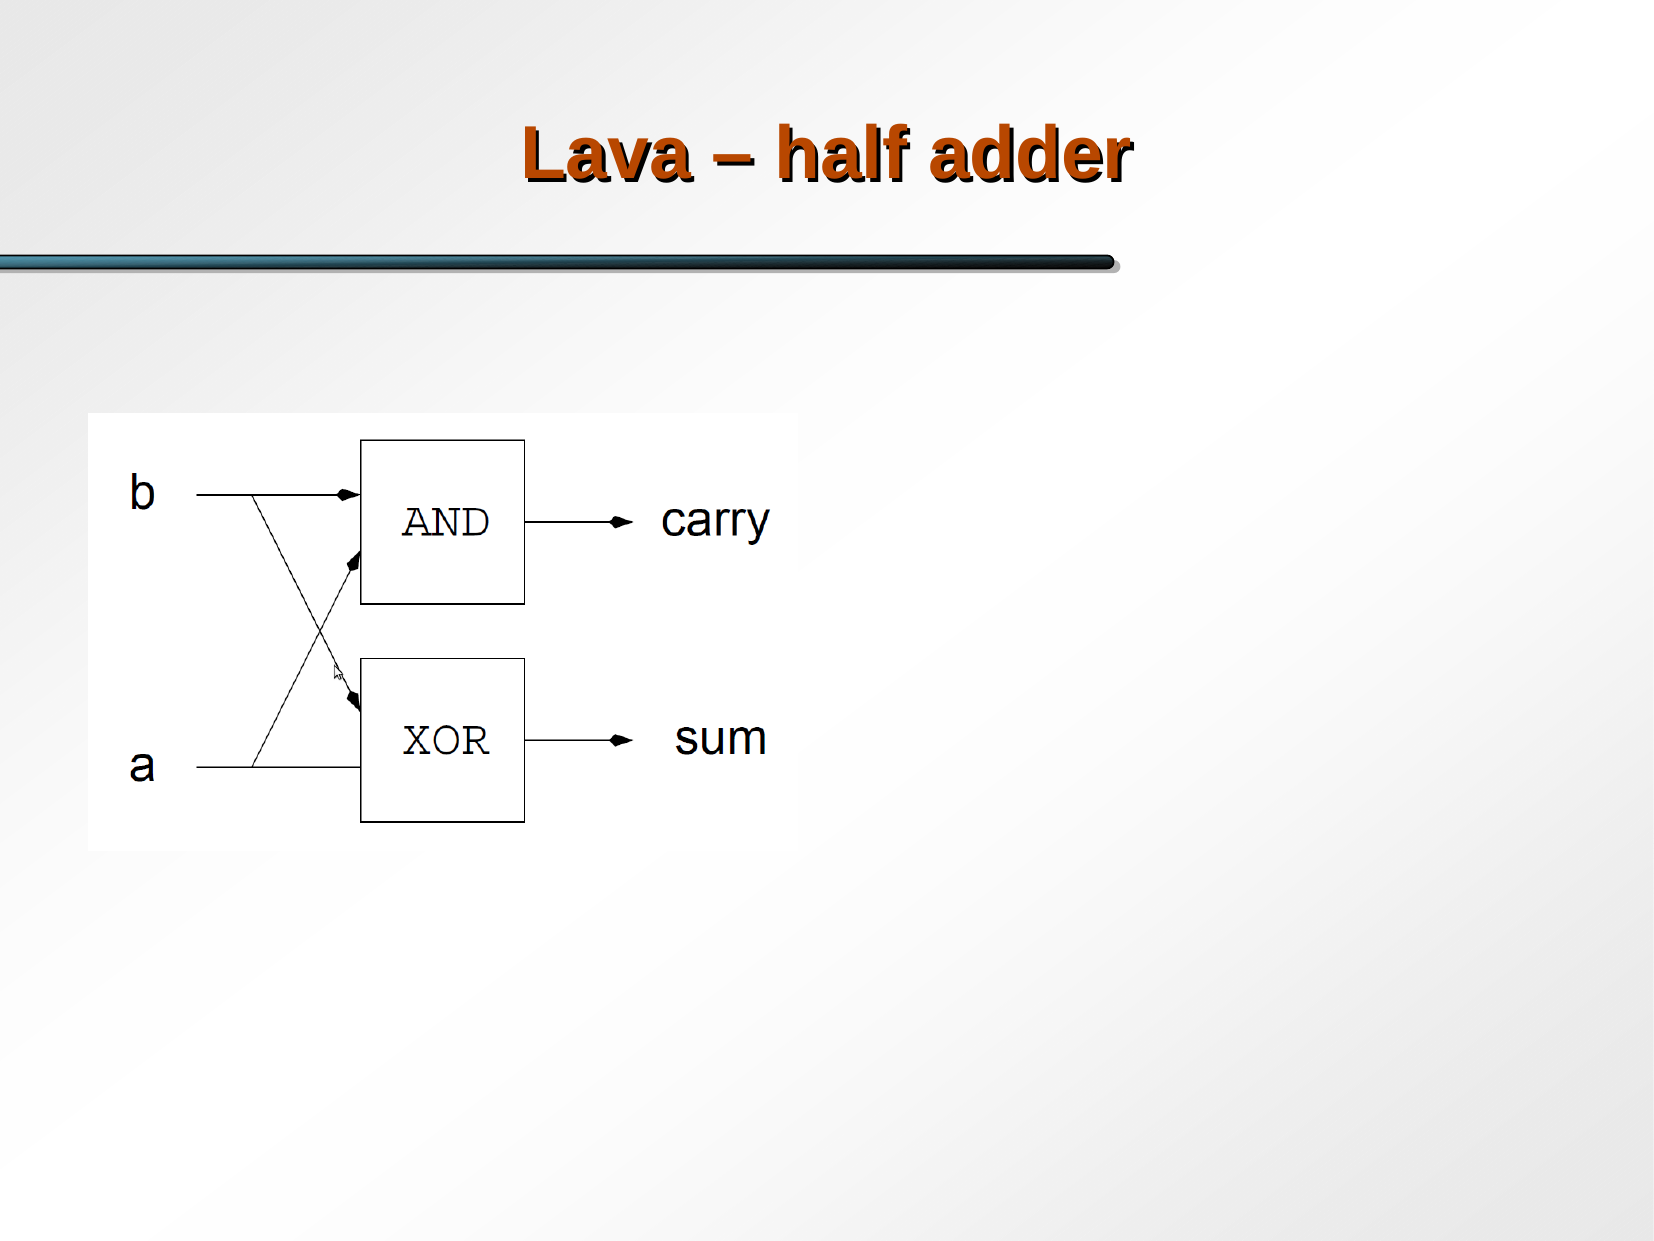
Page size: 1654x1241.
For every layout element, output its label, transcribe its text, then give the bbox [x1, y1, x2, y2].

picture [88, 413, 798, 851]
title Lava – half adder [82, 49, 1571, 257]
